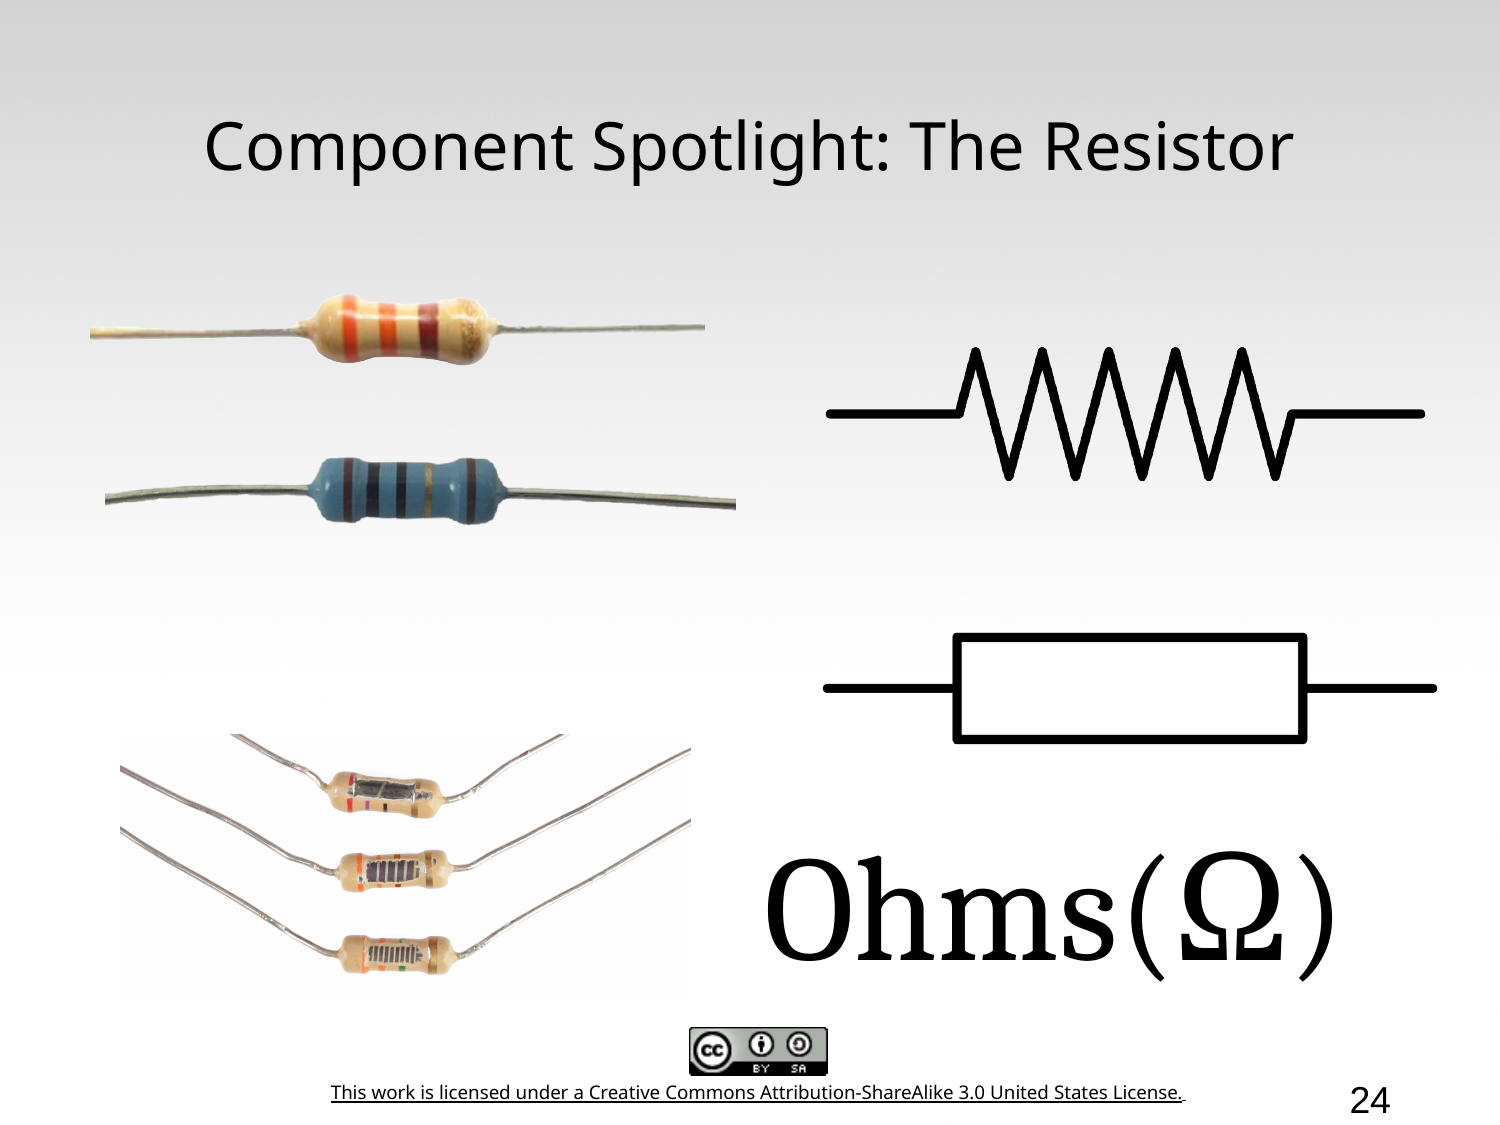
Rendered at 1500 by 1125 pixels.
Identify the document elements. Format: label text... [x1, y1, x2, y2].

picture [0, 0, 1500, 1125]
text_box Ohms(Ω) [750, 817, 1426, 1125]
title Component Spotlight: The Resistor [112, 49, 1388, 238]
